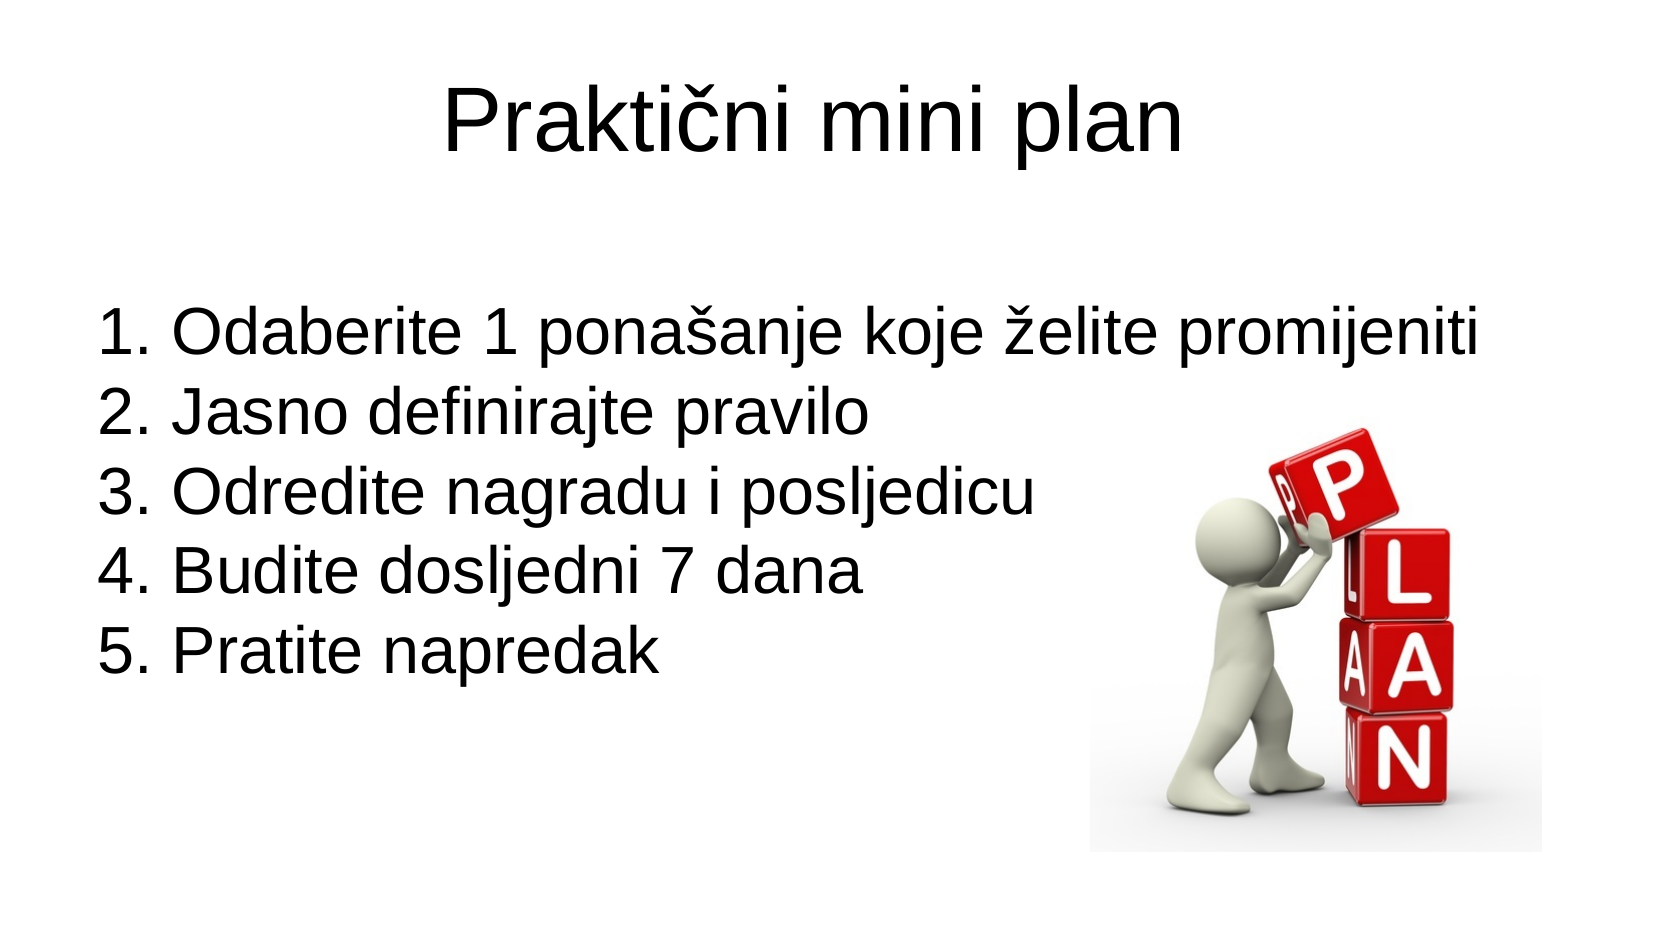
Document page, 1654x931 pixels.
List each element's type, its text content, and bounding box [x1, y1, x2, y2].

list 1. Odaberite 1 ponašanje koje želite promijeniti 2. Jasno definirajte pravilo 3. Odredite nagradu i posljedicu 4. Budite dosljedni 7 dana 5. Pratite napredak [82, 277, 1395, 697]
title Praktični mini plan [82, 37, 1571, 193]
picture [1090, 400, 1542, 852]
